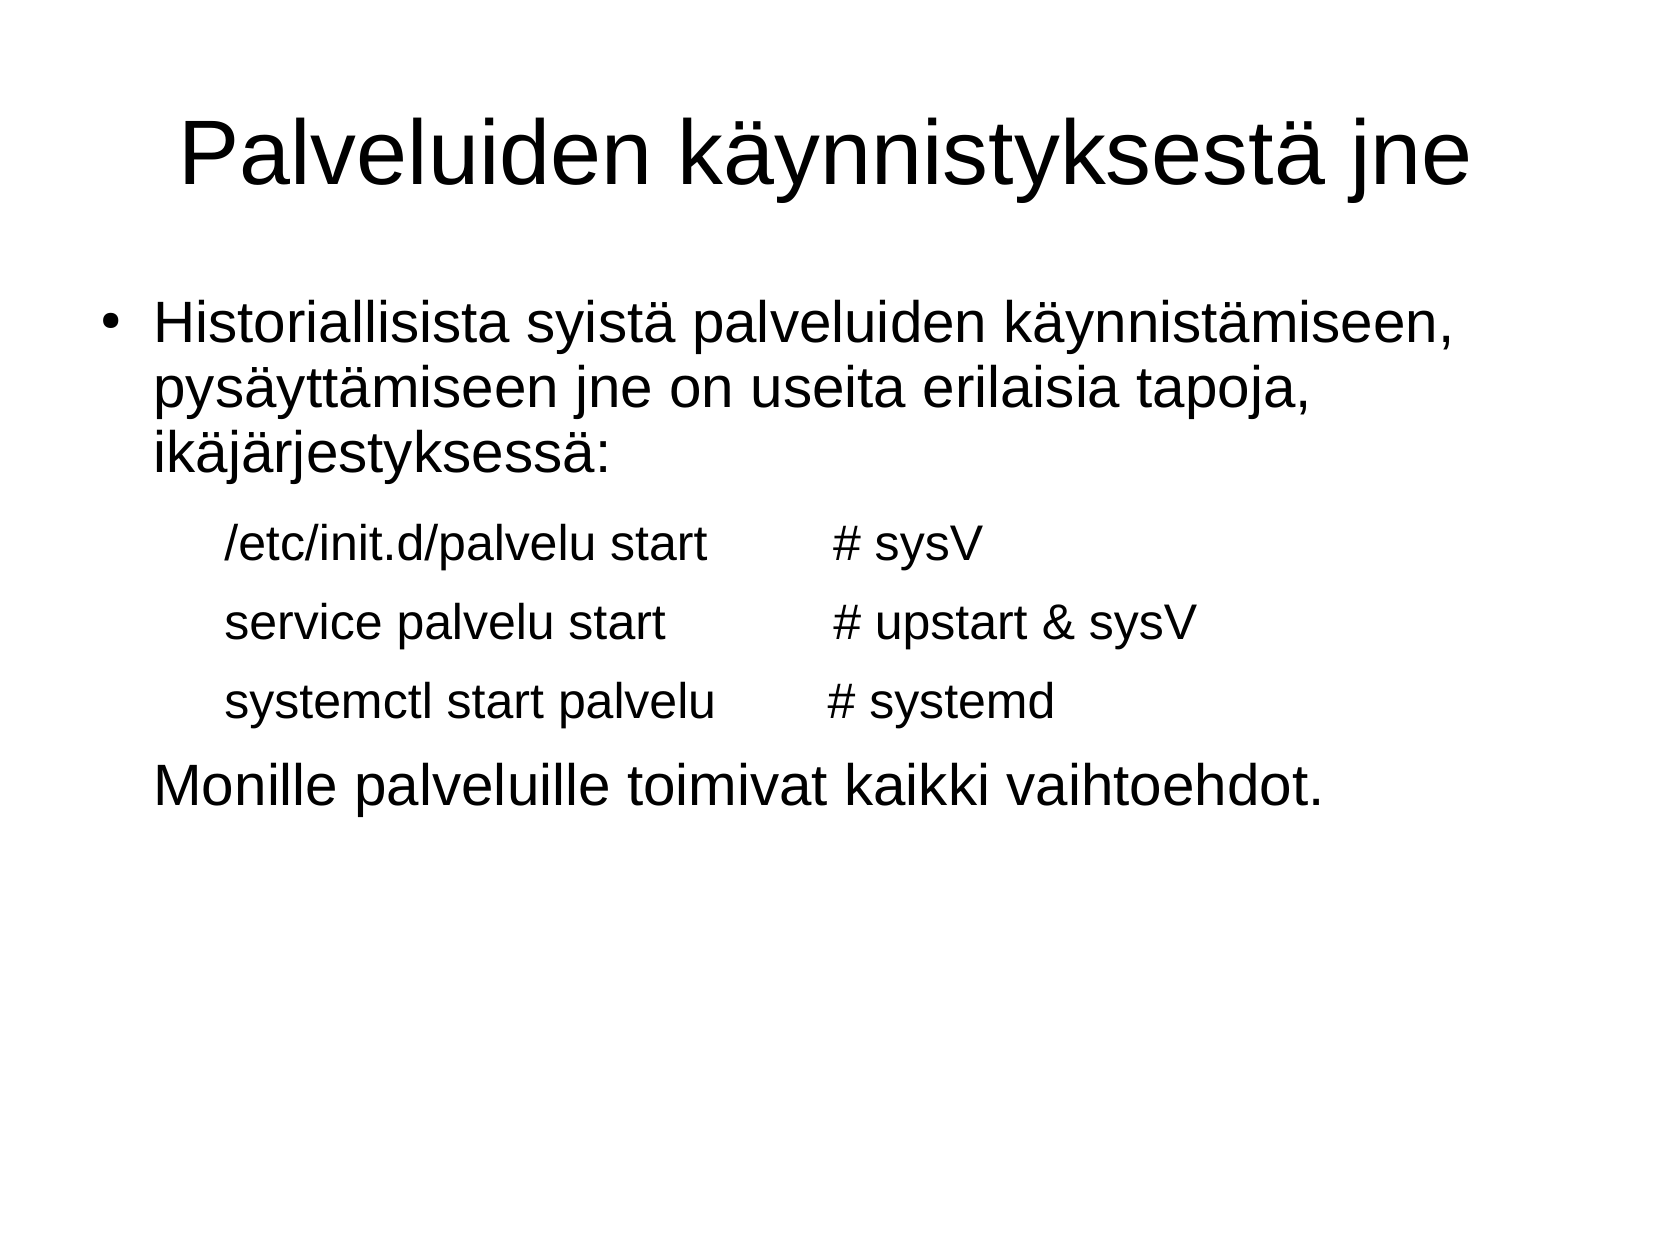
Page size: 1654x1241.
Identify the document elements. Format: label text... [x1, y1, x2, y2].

title Palveluiden käynnistyksestä jne [82, 49, 1571, 257]
list Historiallisista syistä palveluiden käynnistämiseen, pysäyttämiseen jne on useita erilaisia tapoja, ikäjärjestyksessä: /etc/init.d/palvelu start # sysV service palvelu start # upstart & sysV systemctl start palvelu # systemd Monille palveluille toimivat kaikki vaihtoehdot. [82, 290, 1571, 1010]
